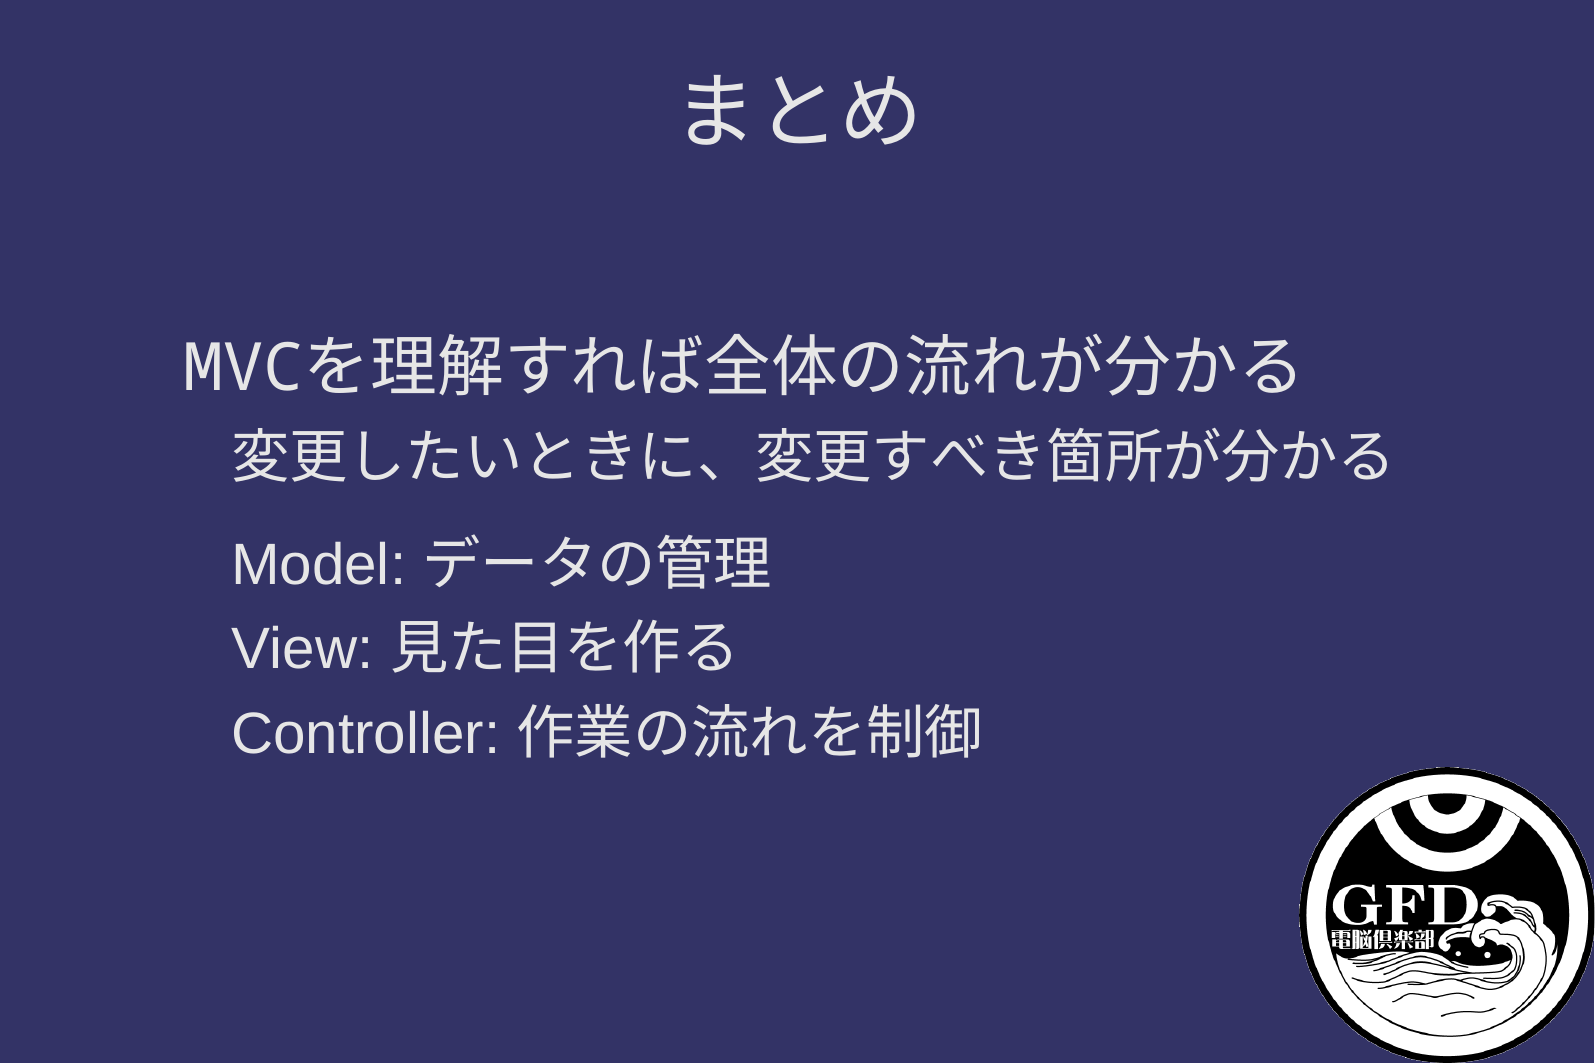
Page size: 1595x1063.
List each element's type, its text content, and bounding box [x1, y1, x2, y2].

picture [1299, 767, 1595, 1063]
title まとめ [117, 16, 1479, 194]
list MVCを理解すれば全体の流れが分かる 変更したいときに、変更すべき箇所が分かる Model: データの管理 View: 見た目を作る Controller: 作業の流れを制御 [172, 312, 1514, 983]
